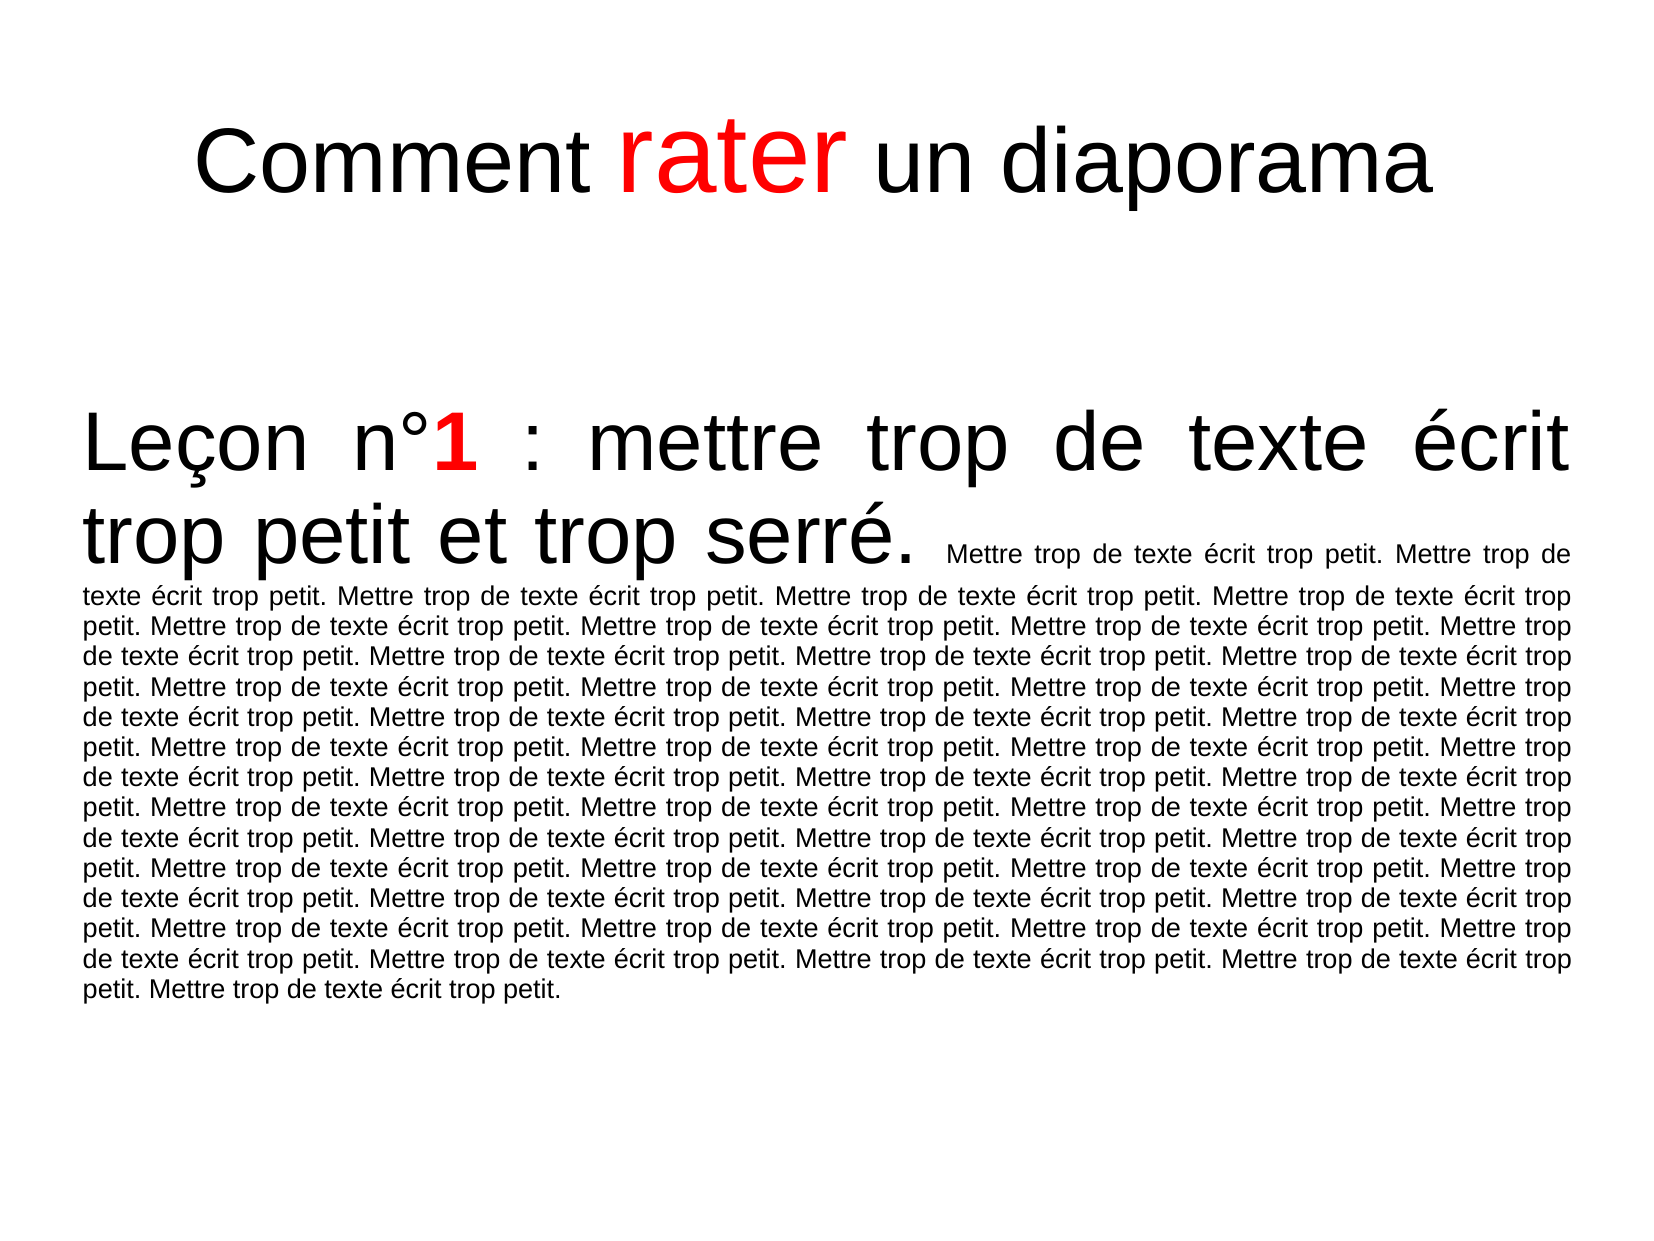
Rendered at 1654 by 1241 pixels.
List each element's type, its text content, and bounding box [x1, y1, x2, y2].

title Comment rater un diaporama [82, 56, 1571, 250]
subtitle Leçon n°1 : mettre trop de texte écrit trop petit et trop serré. Mettre trop de texte écrit trop petit. Mettre trop de texte écrit trop petit. Mettre trop de texte écrit trop petit. Mettre trop de texte écrit trop petit. Mettre trop de texte écrit trop petit. Mettre trop de texte écrit trop petit. Mettre trop de texte écrit trop petit. Mettre trop de texte écrit trop petit. Mettre trop de texte écrit trop petit. Mettre trop de texte écrit trop petit. Mettre trop de texte écrit trop petit. Mettre trop de texte écrit trop petit. Mettre trop de texte écrit trop petit. Mettre trop de texte écrit trop petit. Mettre trop de texte écrit trop petit. Mettre trop de texte écrit trop petit. Mettre trop de texte écrit trop petit. Mettre trop de texte écrit trop petit. Mettre trop de texte écrit trop petit. Mettre trop de texte écrit trop petit. Mettre trop de texte écrit trop petit. Mettre trop de texte écrit trop petit. Mettre trop de texte écrit trop petit. Mettre trop de texte écrit trop petit. Mettre trop de texte écrit trop petit. Mettre trop de texte écrit trop petit. Mettre trop de texte écrit trop petit. Mettre trop de texte écrit trop petit. Mettre trop de texte écrit trop petit. Mettre trop de texte écrit trop petit. Mettre trop de texte écrit trop petit. Mettre trop de texte écrit trop petit. Mettre trop de texte écrit trop petit. Mettre trop de texte écrit trop petit. Mettre trop de texte écrit trop petit. Mettre trop de texte écrit trop petit. Mettre trop de texte écrit trop petit. Mettre trop de texte écrit trop petit. Mettre trop de texte écrit trop petit. Mettre trop de texte écrit trop petit. Mettre trop de texte écrit trop petit. Mettre trop de texte écrit trop petit. Mettre trop de texte écrit trop petit. Mettre trop de texte écrit trop petit. Mettre trop de texte écrit trop petit. Mettre trop de texte écrit trop petit. Mettre trop de texte écrit trop petit. Mettre trop de texte écrit trop petit. [82, 290, 1571, 1109]
